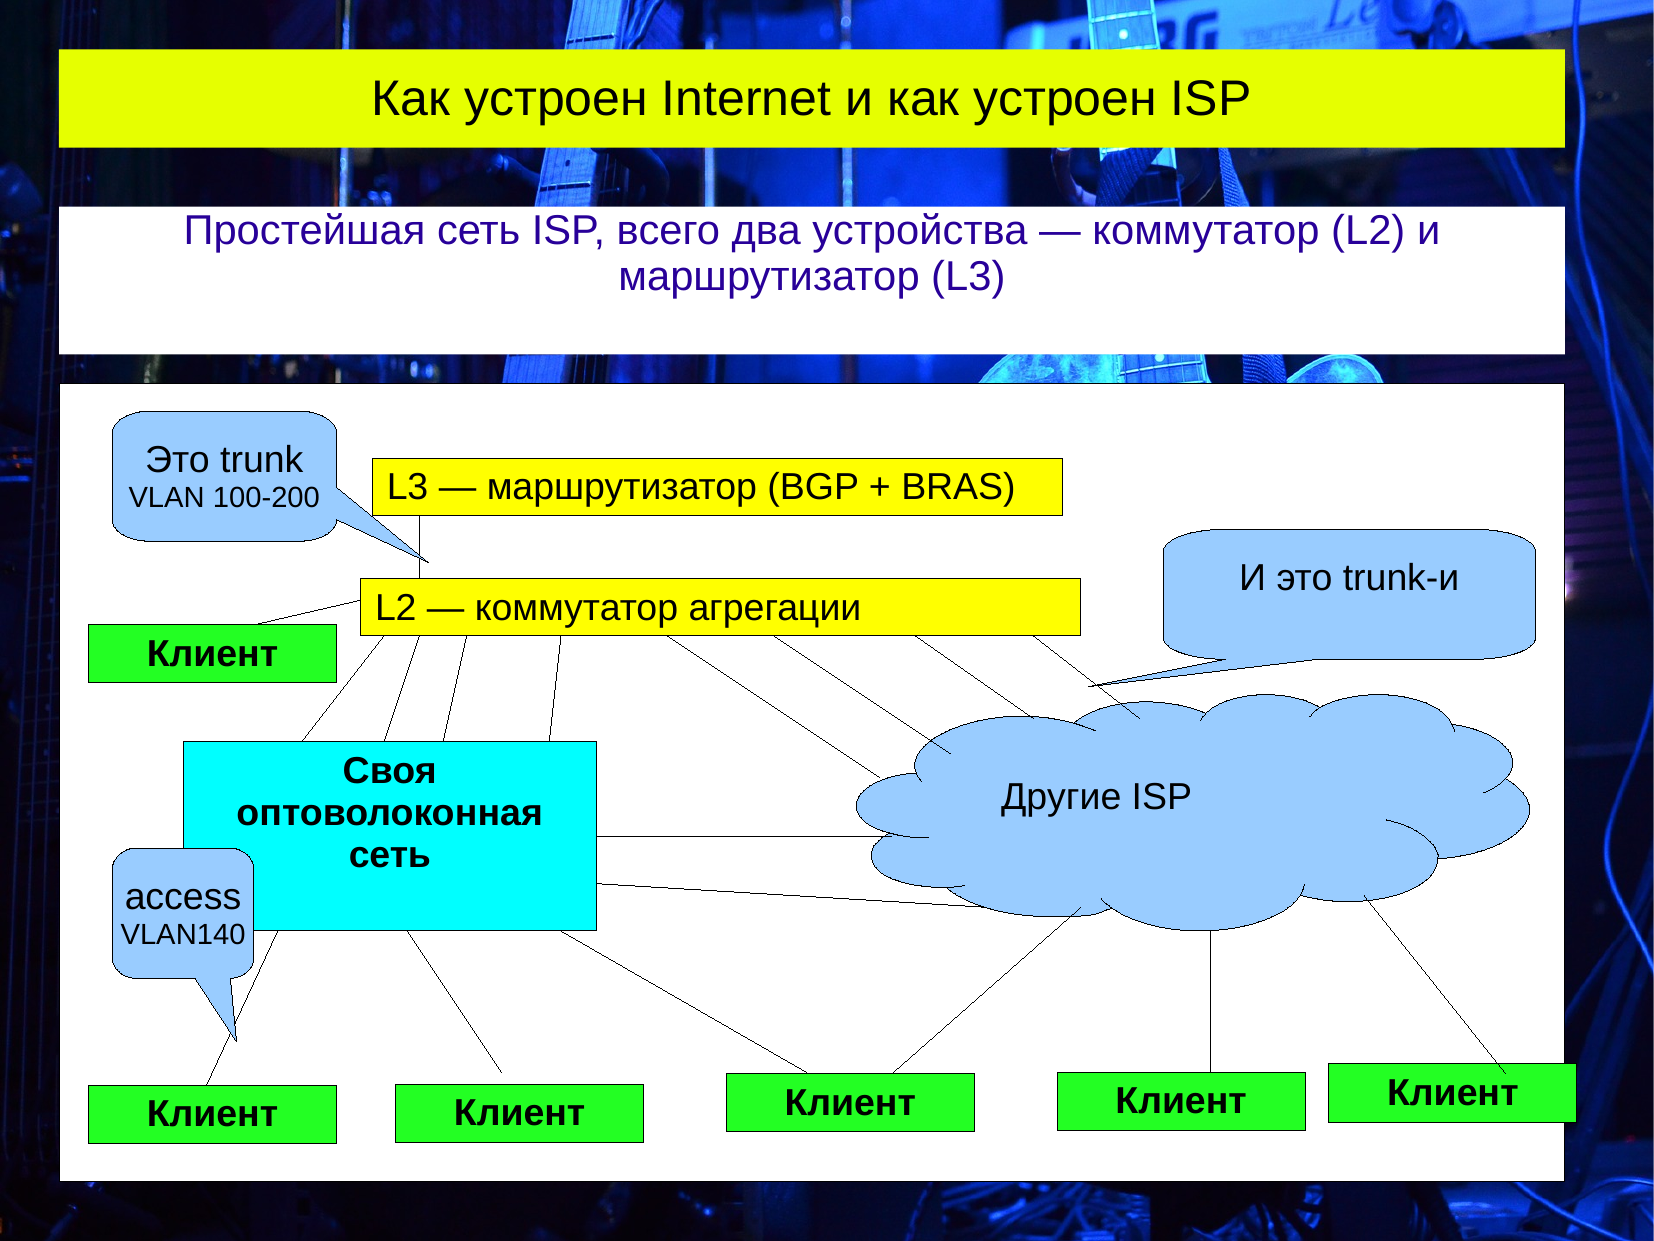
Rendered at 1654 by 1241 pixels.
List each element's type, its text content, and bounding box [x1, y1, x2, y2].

text_box L2 — коммутатор агрегации [360, 578, 1081, 636]
text_box Своя оптоволоконная сеть [183, 741, 597, 931]
text_box Клиент [726, 1073, 975, 1132]
text_box Это trunk VLAN 100-200 [112, 411, 429, 563]
text_box Клиент [88, 624, 337, 683]
picture [0, 0, 1654, 1241]
text_box И это trunk-и [1088, 529, 1536, 687]
text_box Клиент [1057, 1072, 1306, 1131]
text_box Клиент [395, 1084, 644, 1143]
text_box access VLAN140 [112, 848, 254, 1042]
text_box Клиент [88, 1085, 337, 1144]
list Простейшая сеть ISP, всего два устройства — коммутатор (L2) и маршрутизатор (L3) [59, 206, 1565, 355]
text_box L3 — маршрутизатор (BGP + BRAS) [372, 458, 1063, 516]
text_box Другие ISP [986, 767, 1589, 825]
text_box Клиент [1328, 1063, 1577, 1123]
title Как устроен Internet и как устроен ISP [58, 49, 1565, 148]
text_box [59, 383, 1565, 1182]
